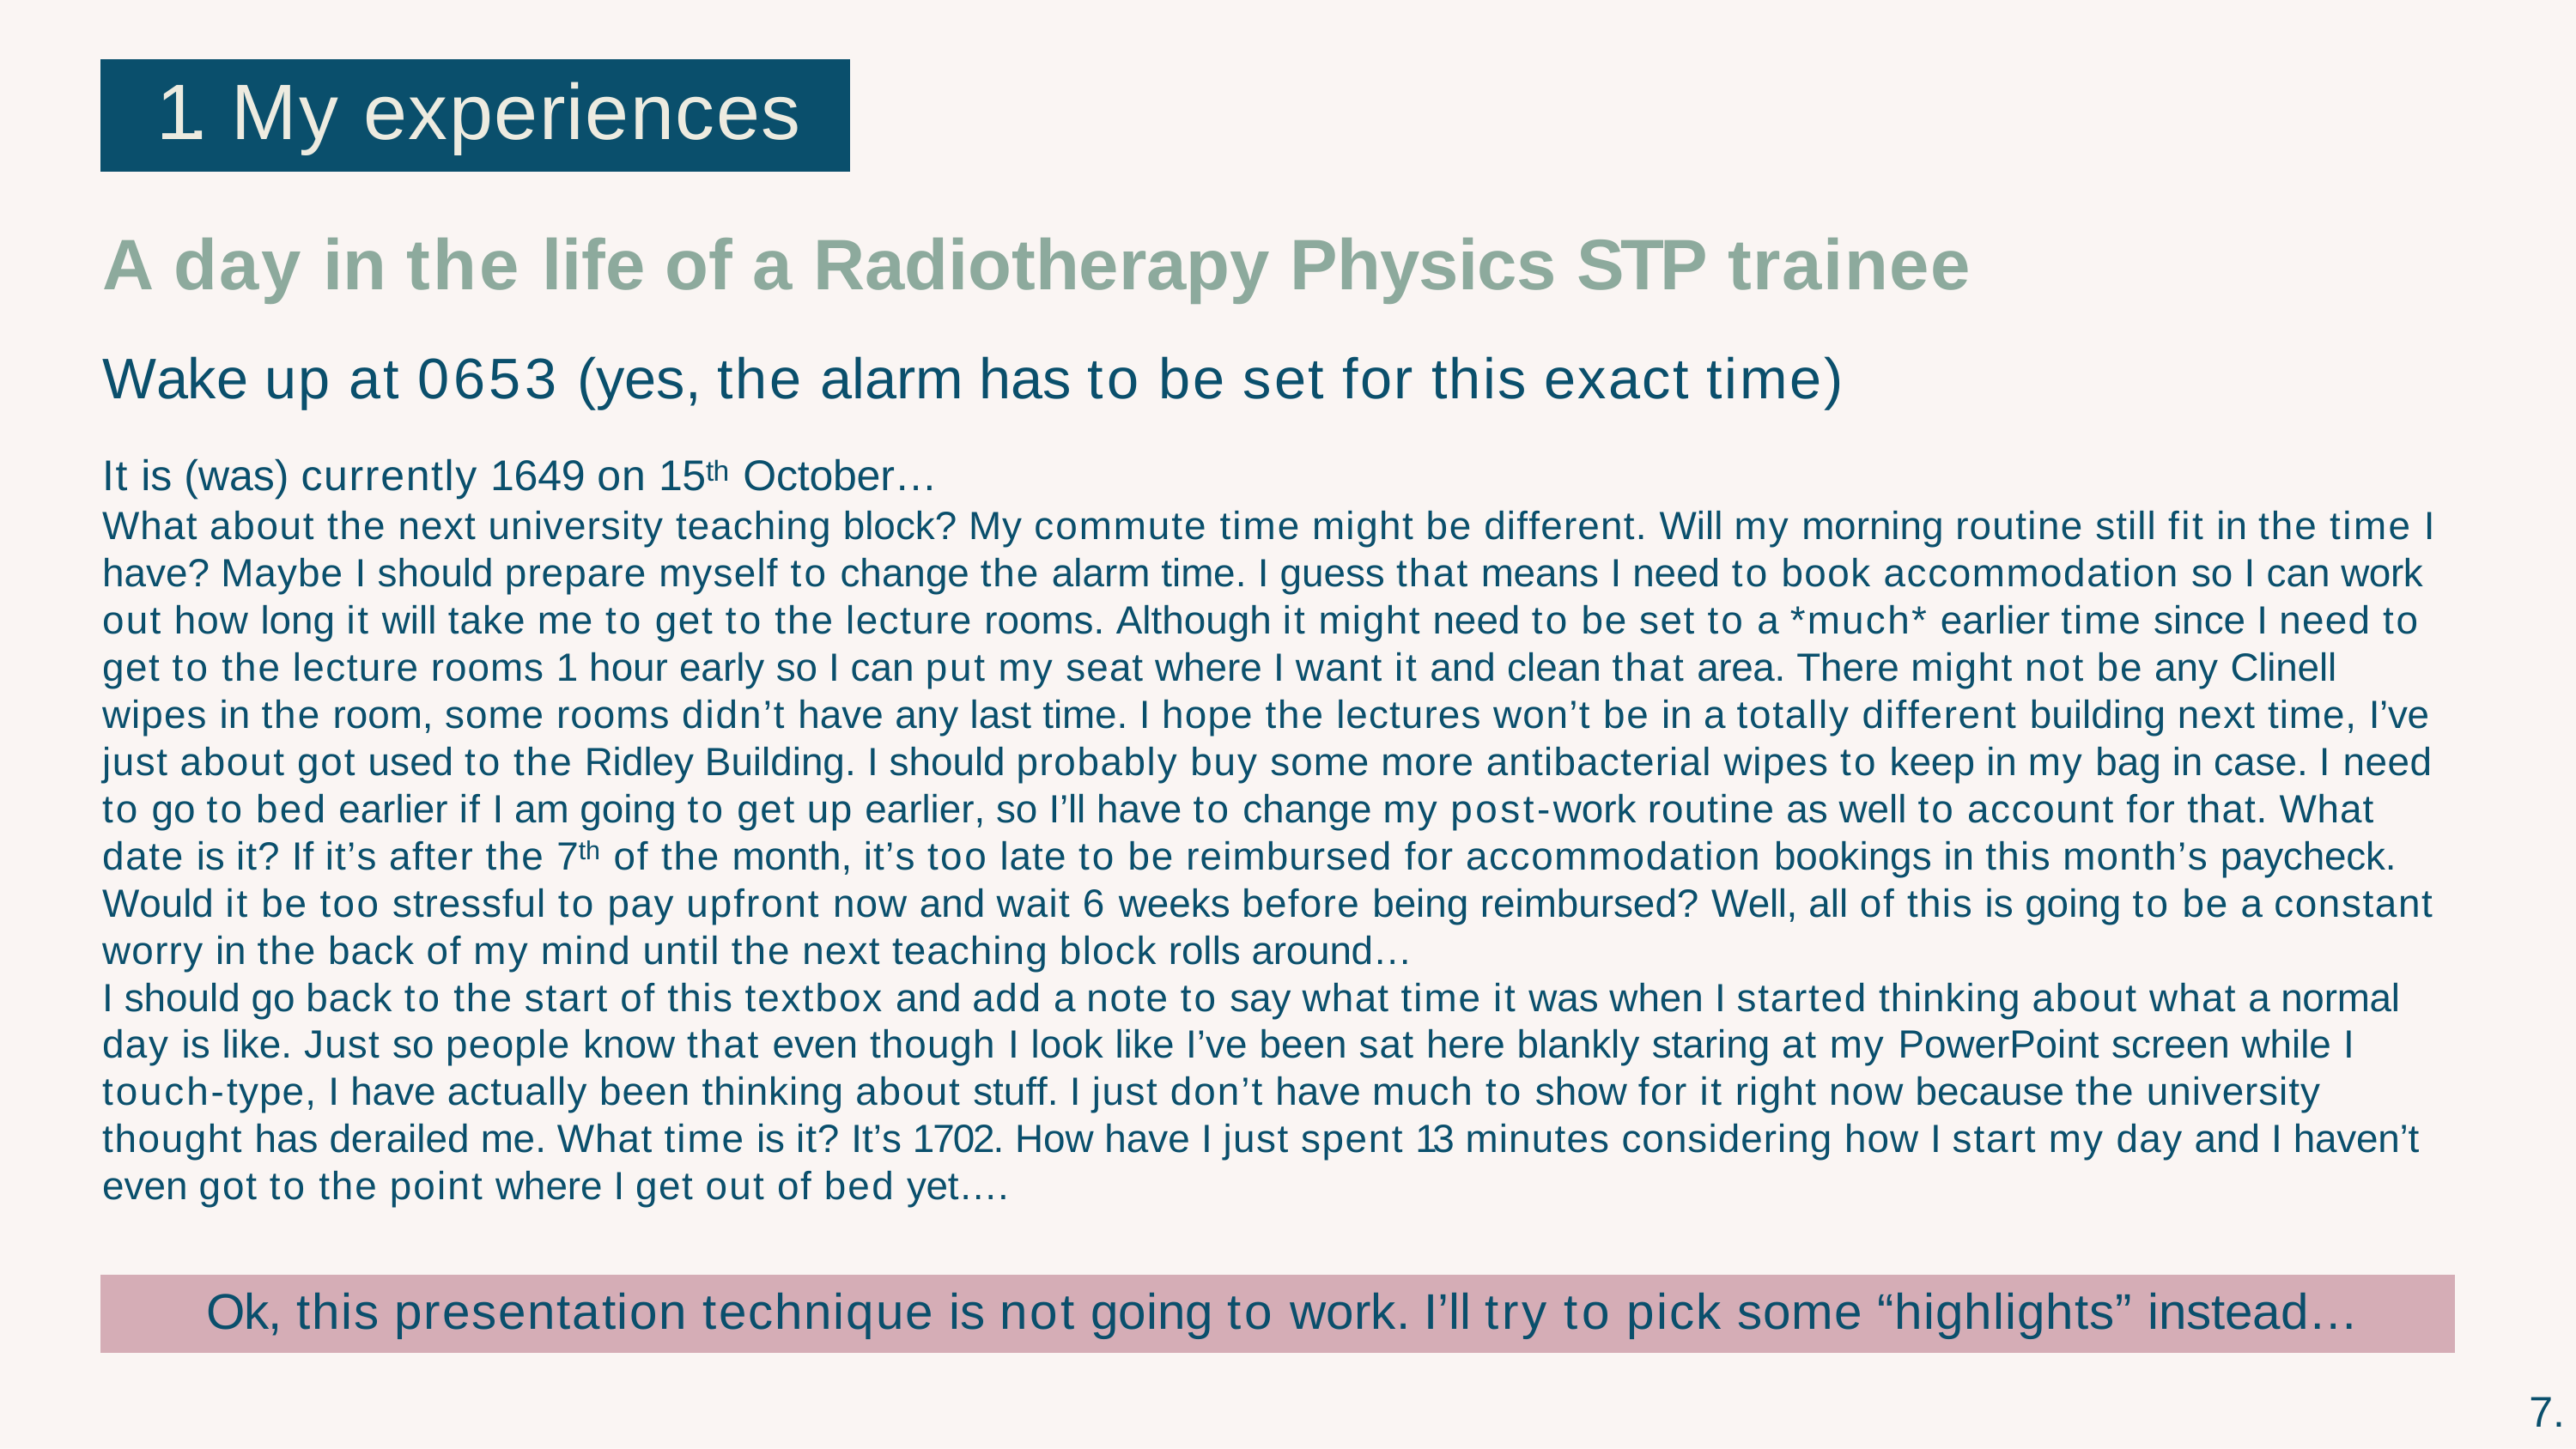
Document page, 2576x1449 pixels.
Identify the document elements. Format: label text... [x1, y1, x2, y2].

text_box . [2487, 1383, 2567, 1446]
text_box A day in the life of a Radiotherapy Physics STP trainee Wake up at 0653 (yes, the alarm has to be set for this exact time) It is (was) currently 1649 on 15th October… What about the next university teaching block? My commute time might be different. Will my morning routine still fit in the time I have? Maybe I should prepare myself to change the alarm time. I guess that means I need to book accommodation so I can work out how long it will take me to get to the lecture rooms. Although it might need to be set to a *much* earlier time since I need to get to the lecture rooms 1 hour early so I can put my seat where I want it and clean that area. There might not be any Clinell wipes in the room, some rooms didn’t have any last time. I hope the lectures won’t be in a totally different building next time, I’ve just about got used to the Ridley Building. I should probably buy some more antibacterial wipes to keep in my bag in case. I need to go to bed earlier if I am going to get up earlier, so I’ll have to change my post-work routine as well to account for that. What date is it? If it’s after the 7th of the month, it’s too late to be reimbursed for accommodation bookings in this month’s paycheck. Would it be too stressful to pay upfront now and wait 6 weeks before being reimbursed? Well, all of this is going to be a constant worry in the back of my mind until the next teaching block rolls around… I should go back to the start of this textbox and add a note to say what time it was when I started thinking about what a normal day is like. Just so people know that even though I look like I’ve been sat here blankly staring at my PowerPoint screen while I touch-type, I have actually been thinking about stuff. I just don’t have much to show for it right now because the university thought has derailed me. What time is it? It’s 1702. How have I just spent 13 minutes considering how I start my day and I haven’t even got to the point where I get out of bed yet…. [96, 169, 2453, 1210]
text_box Ok, this presentation technique is not going to work. I’ll try to pick some “highlights” instead… [102, 1276, 2453, 1351]
title 1. My experiences [102, 61, 848, 169]
